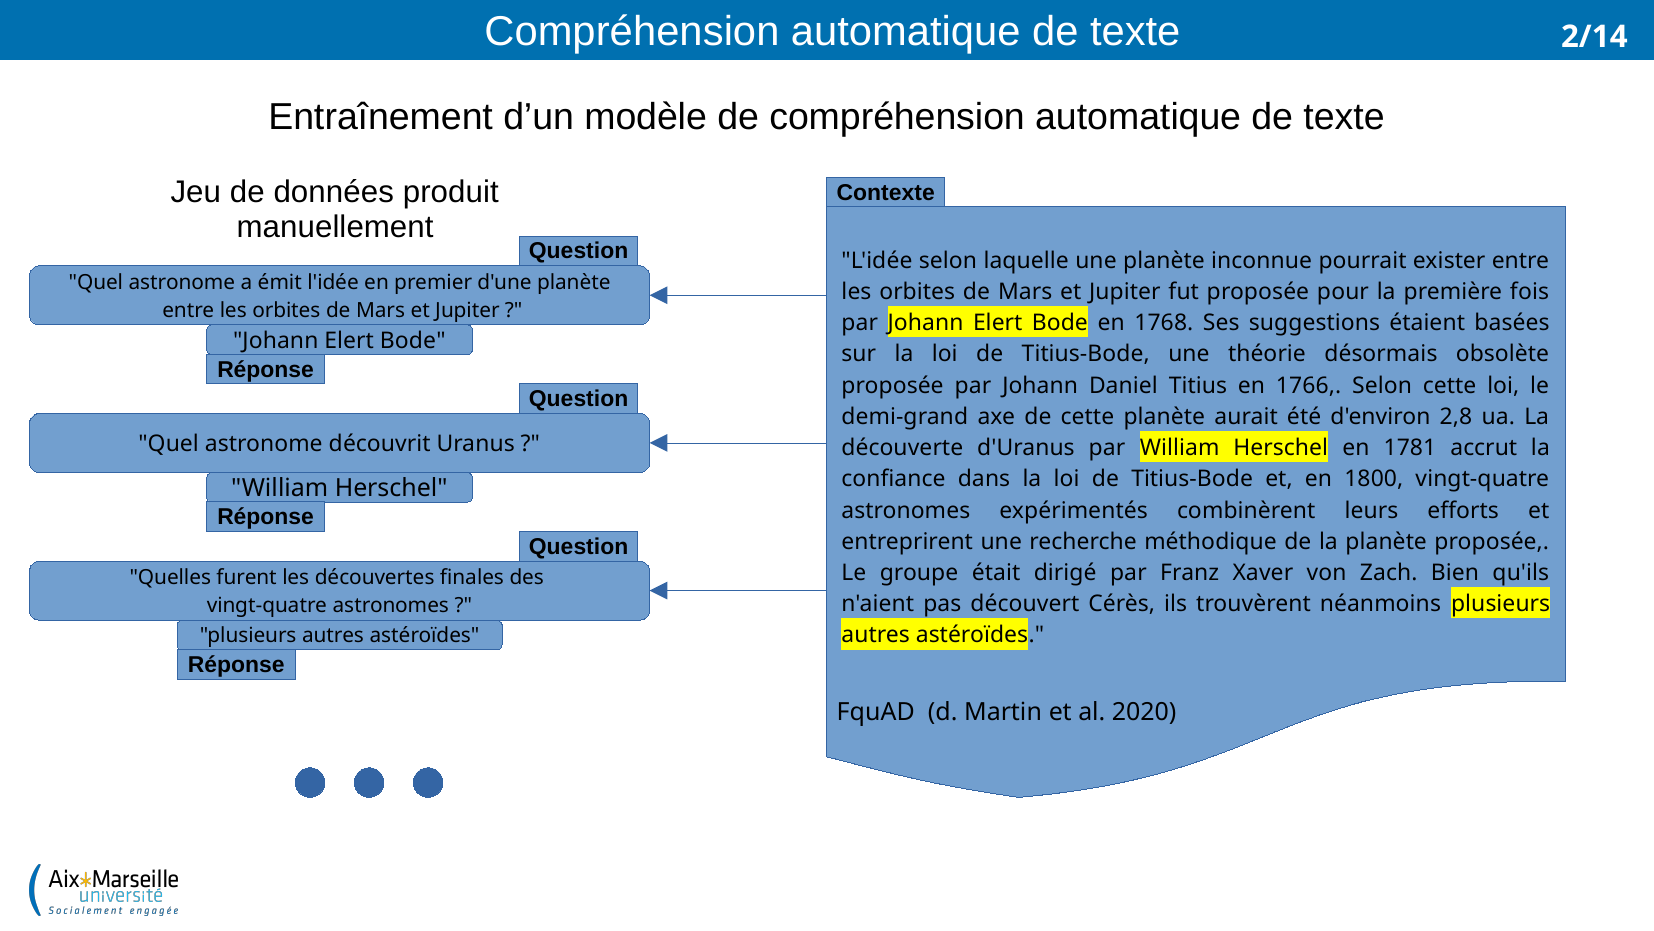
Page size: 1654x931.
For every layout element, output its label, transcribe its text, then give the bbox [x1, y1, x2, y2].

text_box "Johann Elert Bode" [206, 324, 473, 355]
text_box Compréhension automatique de texte [0, 0, 1654, 62]
text_box "Quel astronome découvrit Uranus ?" [29, 413, 650, 473]
text_box Réponse [177, 649, 296, 680]
text_box [413, 767, 443, 798]
text_box Question [519, 531, 638, 562]
text_box [826, 206, 1566, 703]
text_box Entraînement d’un modèle de compréhension automatique de texte [236, 88, 1418, 146]
text_box Réponse [206, 354, 325, 384]
text_box Jeu de données produit manuellement [59, 166, 621, 265]
picture [29, 864, 178, 916]
text_box "William Herschel" [206, 472, 473, 503]
text_box [826, 739, 1258, 798]
text_box "Quel astronome a émit l'idée en premier d'une planète entre les orbites de Mars et Jupiter ?" [29, 265, 650, 325]
text_box Question [519, 383, 638, 414]
text_box Contexte [826, 177, 945, 207]
text_box "L'idée selon laquelle une planète inconnue pourrait exister entre les orbites de Mars et Jupiter fut proposée pour la première fois par Johann Elert Bode en 1768. Ses suggestions étaient basées sur la loi de Titius-Bode, une théorie désormais obsolète proposée par Johann Daniel Titius en 1766,. Selon cette loi, le demi-grand axe de cette planète aurait été d'environ 2,8 ua. La découverte d'Uranus par William Herschel en 1781 accrut la confiance dans la loi de Titius-Bode et, en 1800, vingt-quatre astronomes expérimentés combinèrent leurs efforts et entreprirent une recherche méthodique de la planète proposée,. Le groupe était dirigé par Franz Xaver von Zach. Bien qu'ils n'aient pas découvert Cérès, ils trouvèrent néanmoins plusieurs autres astéroïdes." [826, 236, 1565, 626]
text_box [295, 767, 325, 798]
text_box "Quelles furent les découvertes finales des vingt-quatre astronomes ?" [29, 561, 650, 621]
text_box [354, 767, 384, 798]
text_box Question [519, 236, 638, 266]
text_box Réponse [206, 501, 325, 532]
text_box "plusieurs autres astéroïdes" [177, 620, 503, 650]
text_box FquAD (d. Martin et al. 2020) [811, 679, 1359, 739]
